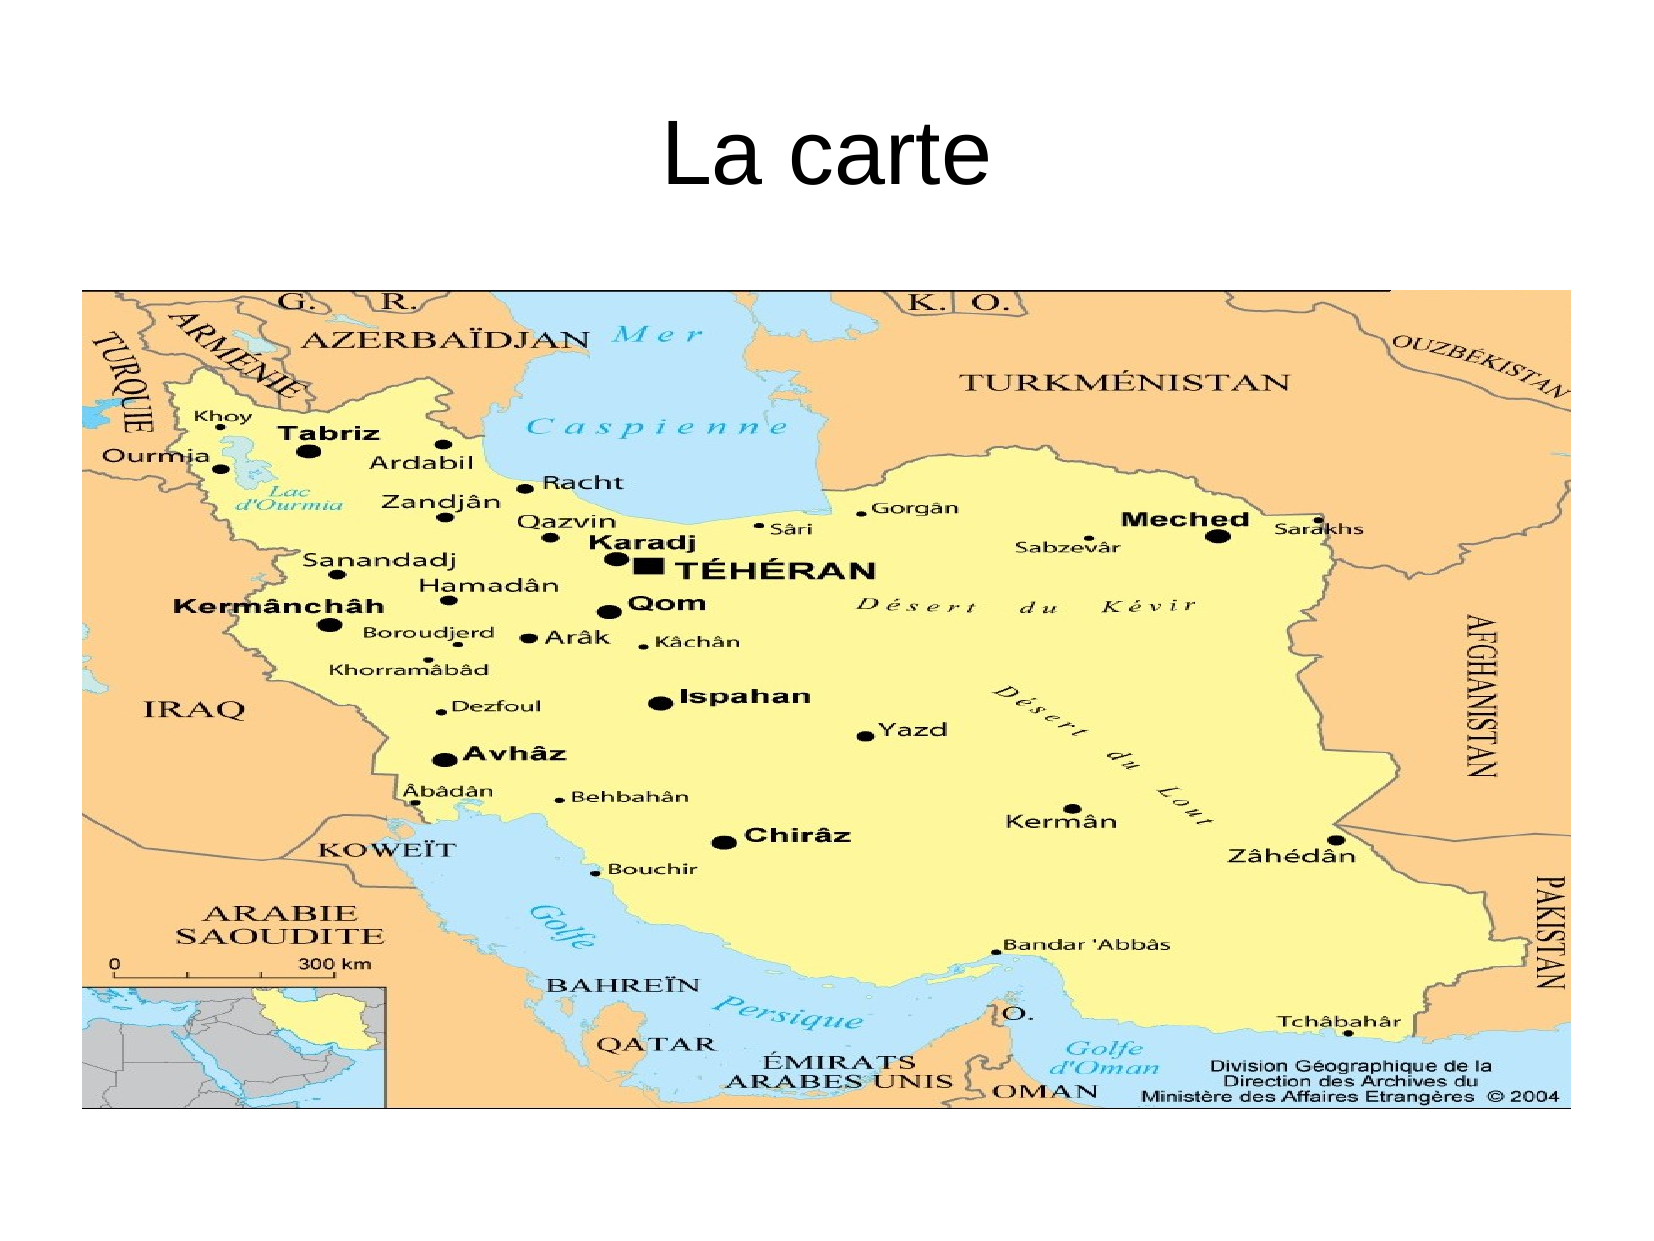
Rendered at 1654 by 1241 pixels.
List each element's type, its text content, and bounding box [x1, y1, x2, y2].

picture [82, 290, 1571, 1109]
title La carte [82, 49, 1571, 257]
